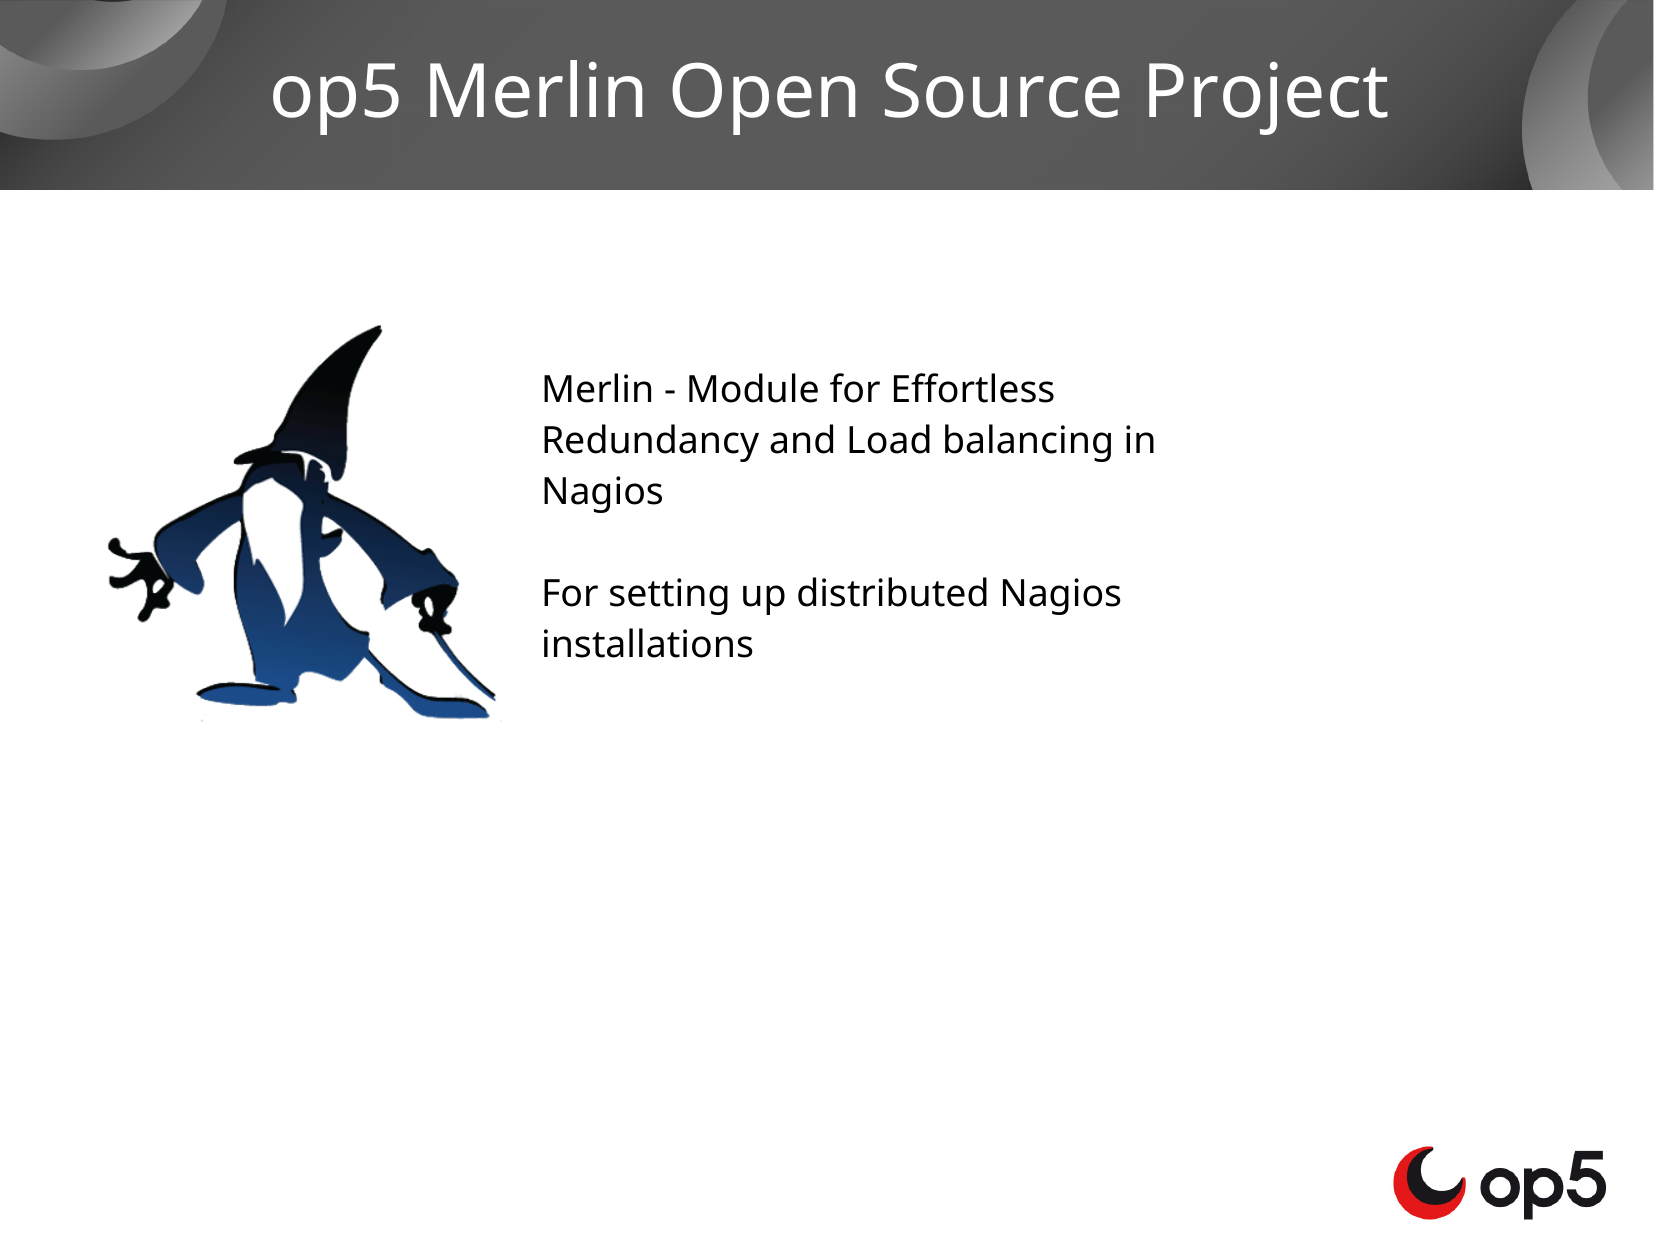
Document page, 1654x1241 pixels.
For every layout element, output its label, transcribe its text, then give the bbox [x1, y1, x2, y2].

title op5 Merlin Open Source Project [88, 0, 1571, 176]
picture [0, 0, 1654, 190]
text_box Merlin - Module for Effortless Redundancy and Load balancing in Nagios For setting up distributed Nagios installations [526, 355, 1265, 632]
picture [1381, 1139, 1618, 1227]
picture [96, 317, 509, 739]
